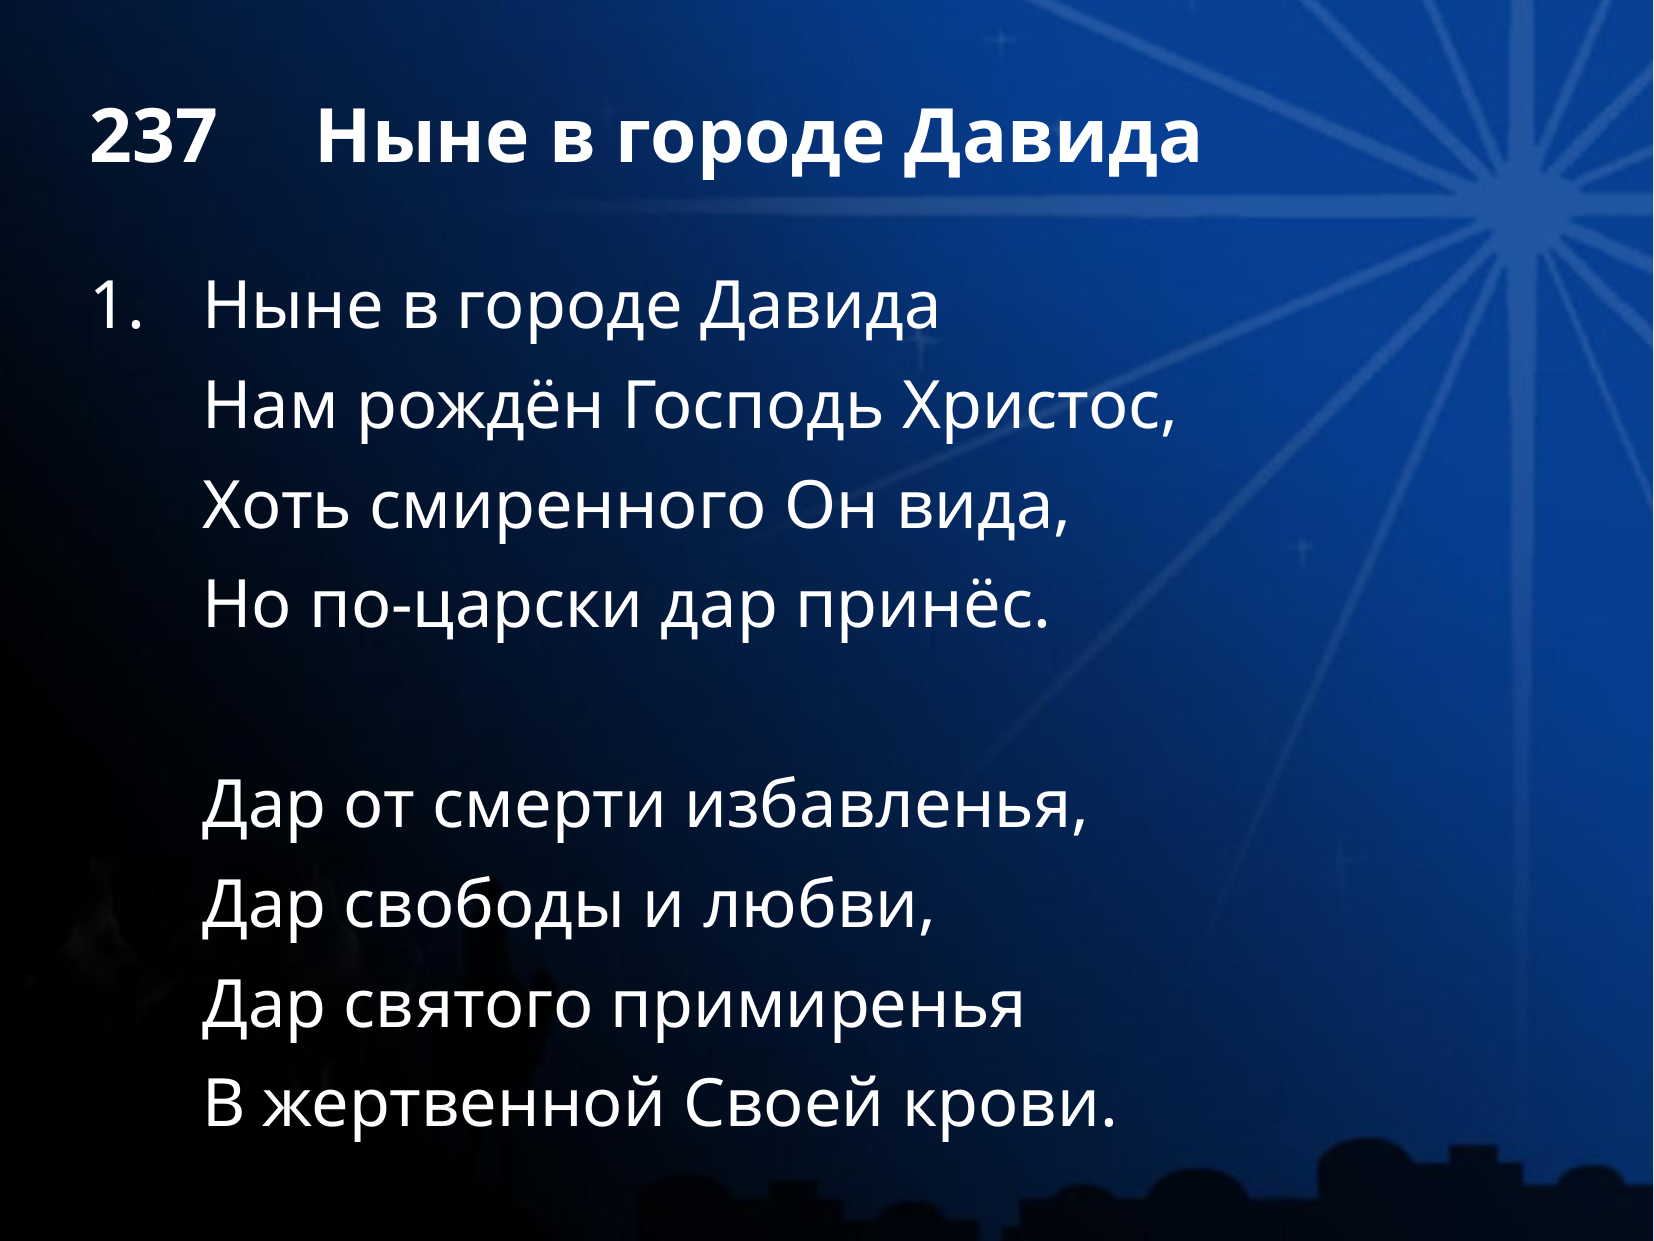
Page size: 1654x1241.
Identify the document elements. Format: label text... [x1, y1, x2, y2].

text_box 237 Ныне в городе Давида [75, 75, 1576, 188]
text_box 1. Ныне в городе Давида Нам рождён Господь Христос, Хоть смиренного Он вида, Но по-царски дар принёс. Дар от смерти избавленья, Дар свободы и любви, Дар святого примиренья В жертвенной Своей крови. [75, 188, 1576, 1163]
picture [0, 0, 1654, 1241]
